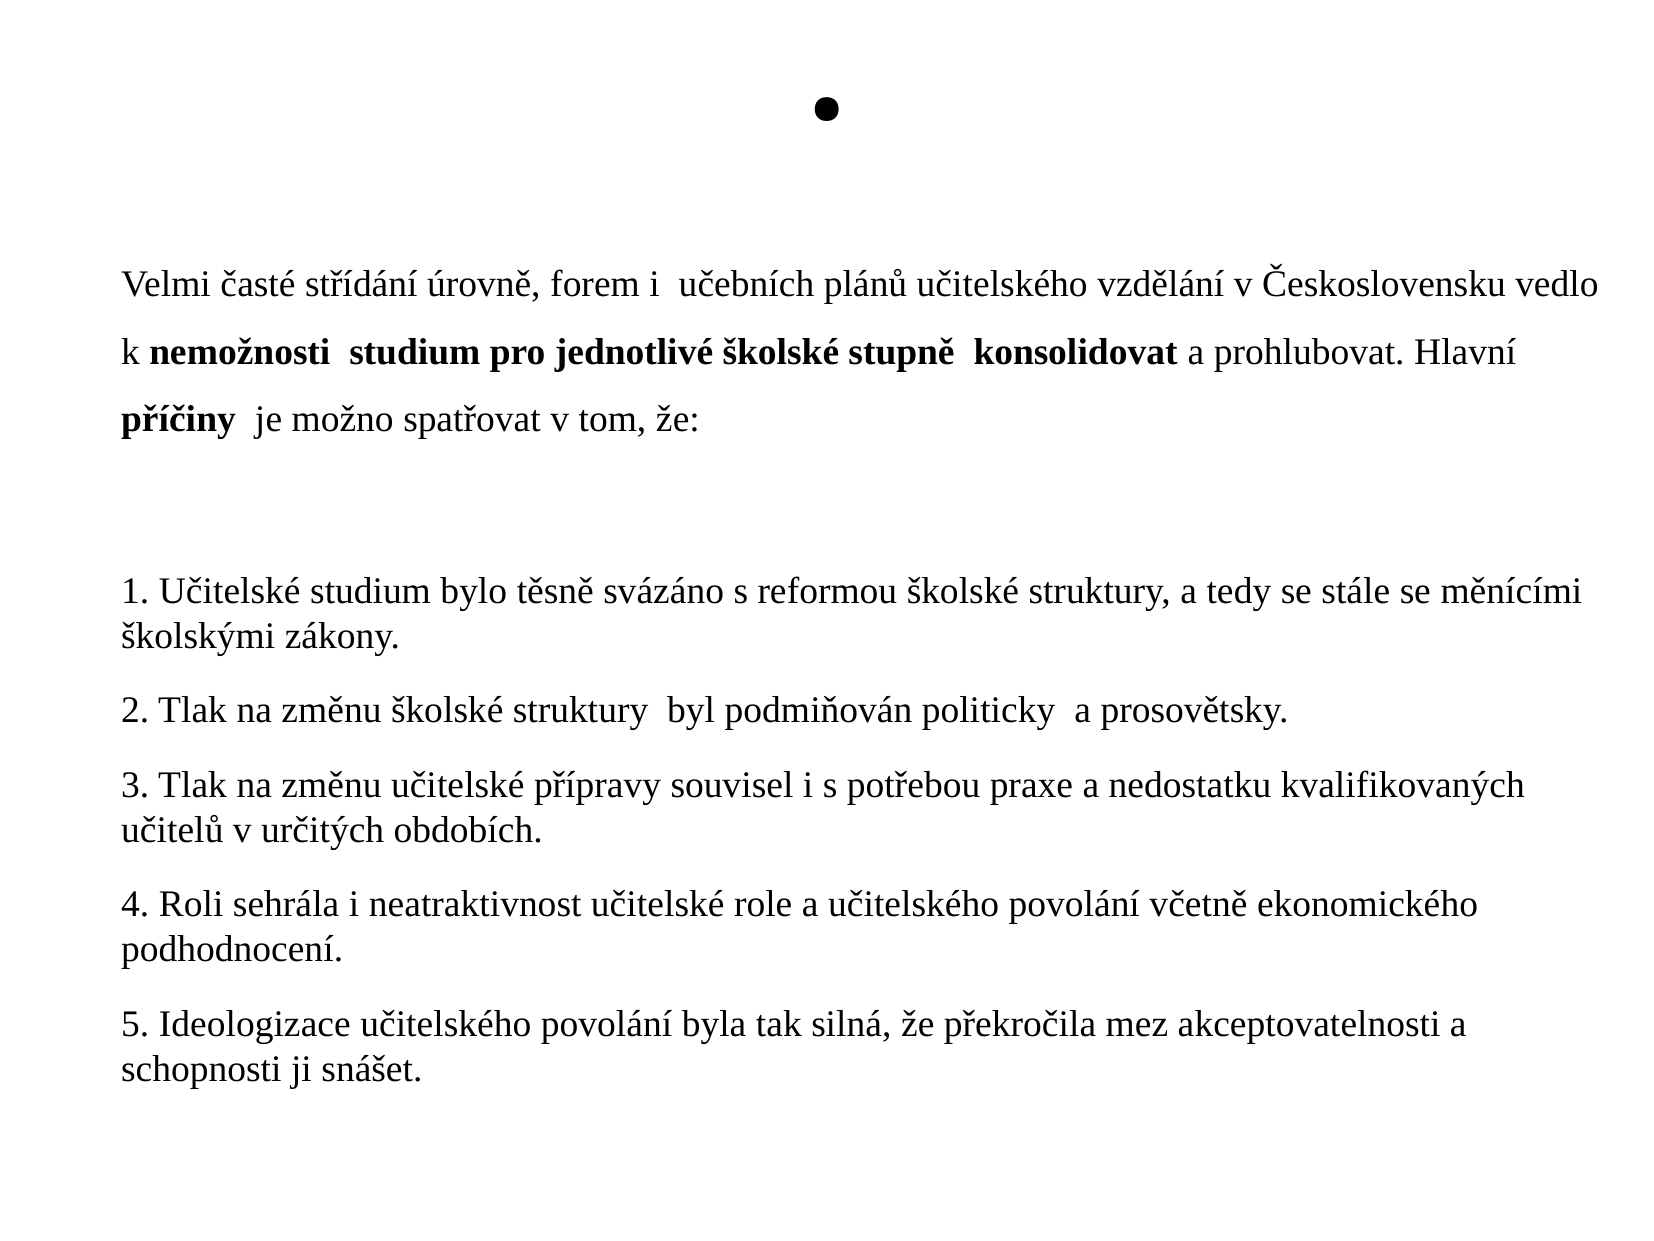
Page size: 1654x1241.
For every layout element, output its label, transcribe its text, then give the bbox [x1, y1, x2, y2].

title [82, 56, 1571, 250]
subtitle Velmi časté střídání úrovně, forem i učebních plánů učitelského vzdělání v Československu vedlo k nemožnosti studium pro jednotlivé školské stupně konsolidovat a prohlubovat. Hlavní příčiny je možno spatřovat v tom, že: 1. Učitelské studium bylo těsně svázáno s reformou školské struktury, a tedy se stále se měnícími školskými zákony. 2. Tlak na změnu školské struktury byl podmiňován politicky a prosovětsky. 3. Tlak na změnu učitelské přípravy souvisel i s potřebou praxe a nedostatku kvalifikovaných učitelů v určitých obdobích. 4. Roli sehrála i neatraktivnost učitelské role a učitelského povolání včetně ekonomického podhodnocení. 5. Ideologizace učitelského povolání byla tak silná, že překročila mez akceptovatelnosti a schopnosti ji snášet. Výzkumy, které by zhodnotily kvalitu učitelské přípravy ve vztahu ke kvalitě vyučování, nemohly být realizovány, neboť proměnnost učitelského vzdělání a proměnlivost školské struktury s proměnlivými podmínkami školy téměř neumožnily vytvořit shodné podmínky, které by bylo možno dlouhodobě sledovat a komparovat. [121, 236, 1610, 1179]
